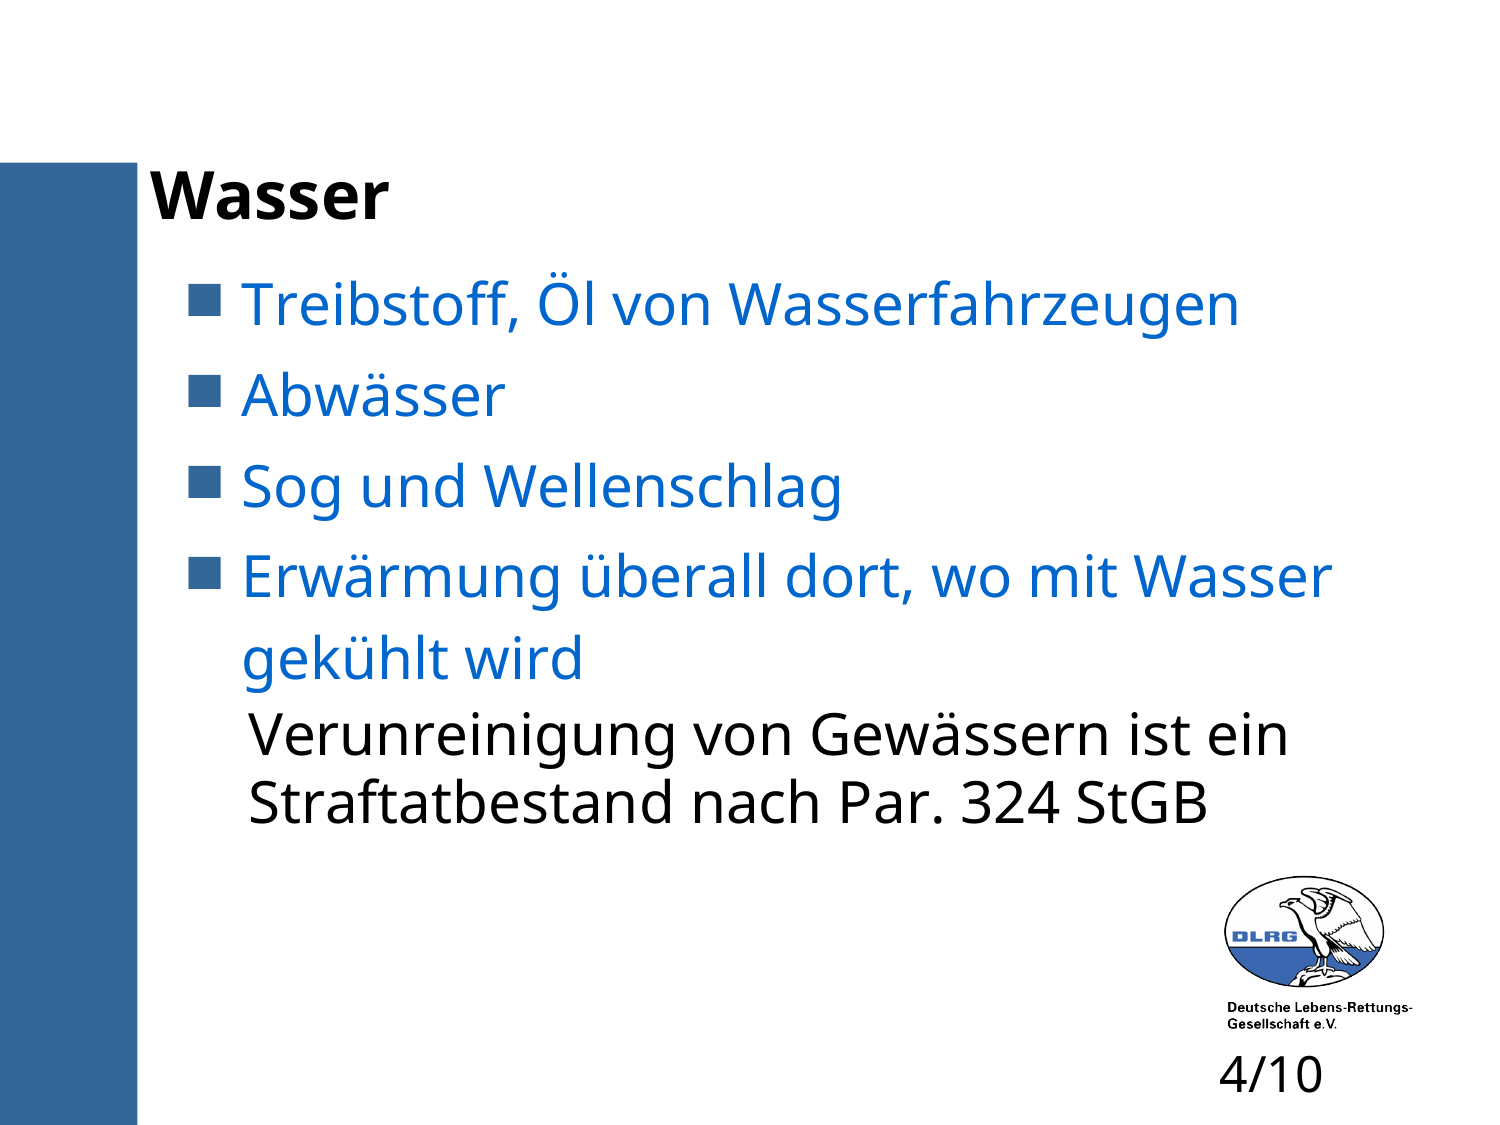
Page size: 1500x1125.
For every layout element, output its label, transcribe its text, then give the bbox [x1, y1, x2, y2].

title Wasser [150, 101, 1423, 286]
list Treibstoff, Öl von Wasserfahrzeugen Abwässer Sog und Wellenschlag Erwärmung überall dort, wo mit Wasser gekühlt wird [188, 260, 1427, 651]
text_box Verunreinigung von Gewässern ist ein Straftatbestand nach Par. 324 StGB [233, 708, 1375, 843]
picture [1224, 874, 1413, 1030]
text_box <Nummer>/10 [1243, 1046, 1489, 1117]
